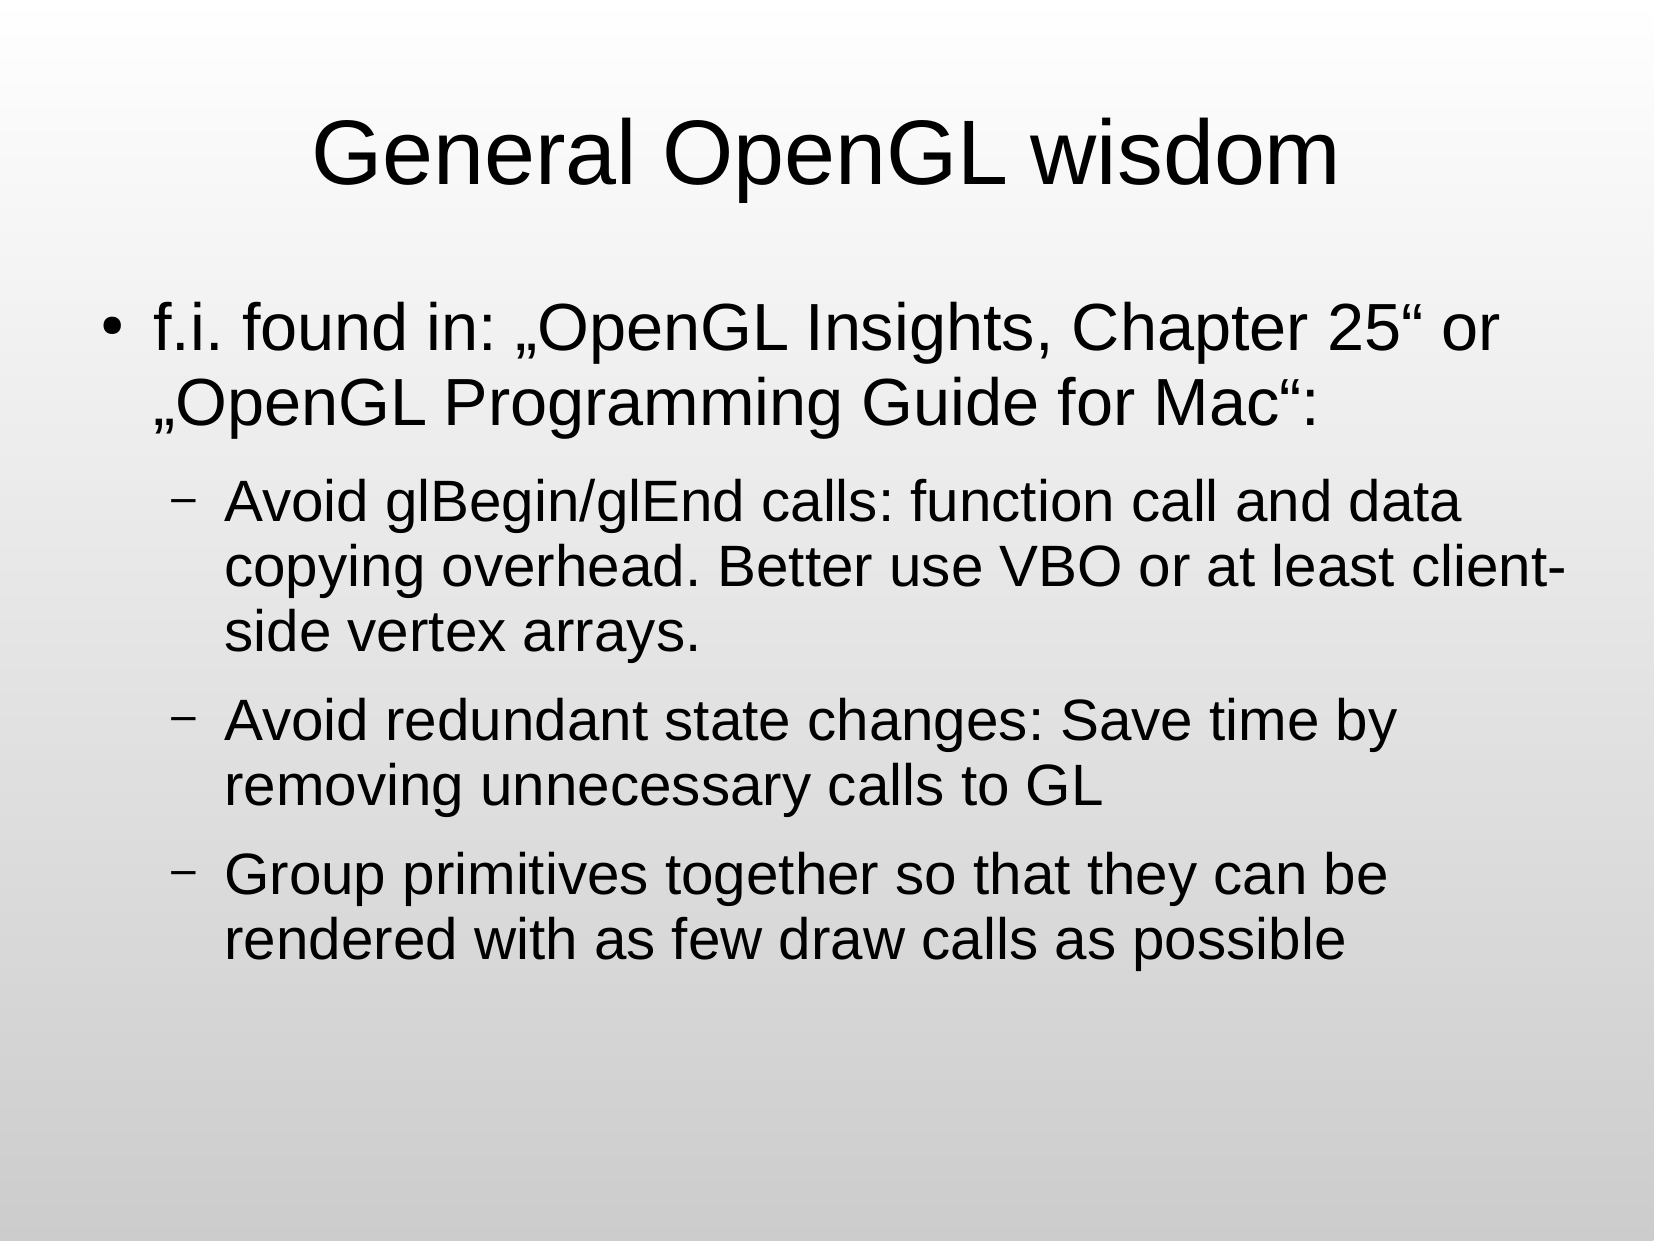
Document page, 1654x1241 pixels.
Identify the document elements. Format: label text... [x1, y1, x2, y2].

title General OpenGL wisdom [82, 49, 1571, 257]
list f.i. found in: „OpenGL Insights, Chapter 25“ or „OpenGL Programming Guide for Mac“: Avoid glBegin/glEnd calls: function call and data copying overhead. Better use VBO or at least client-side vertex arrays. Avoid redundant state changes: Save time by removing unnecessary calls to GL Group primitives together so that they can be rendered with as few draw calls as possible [82, 290, 1571, 1109]
